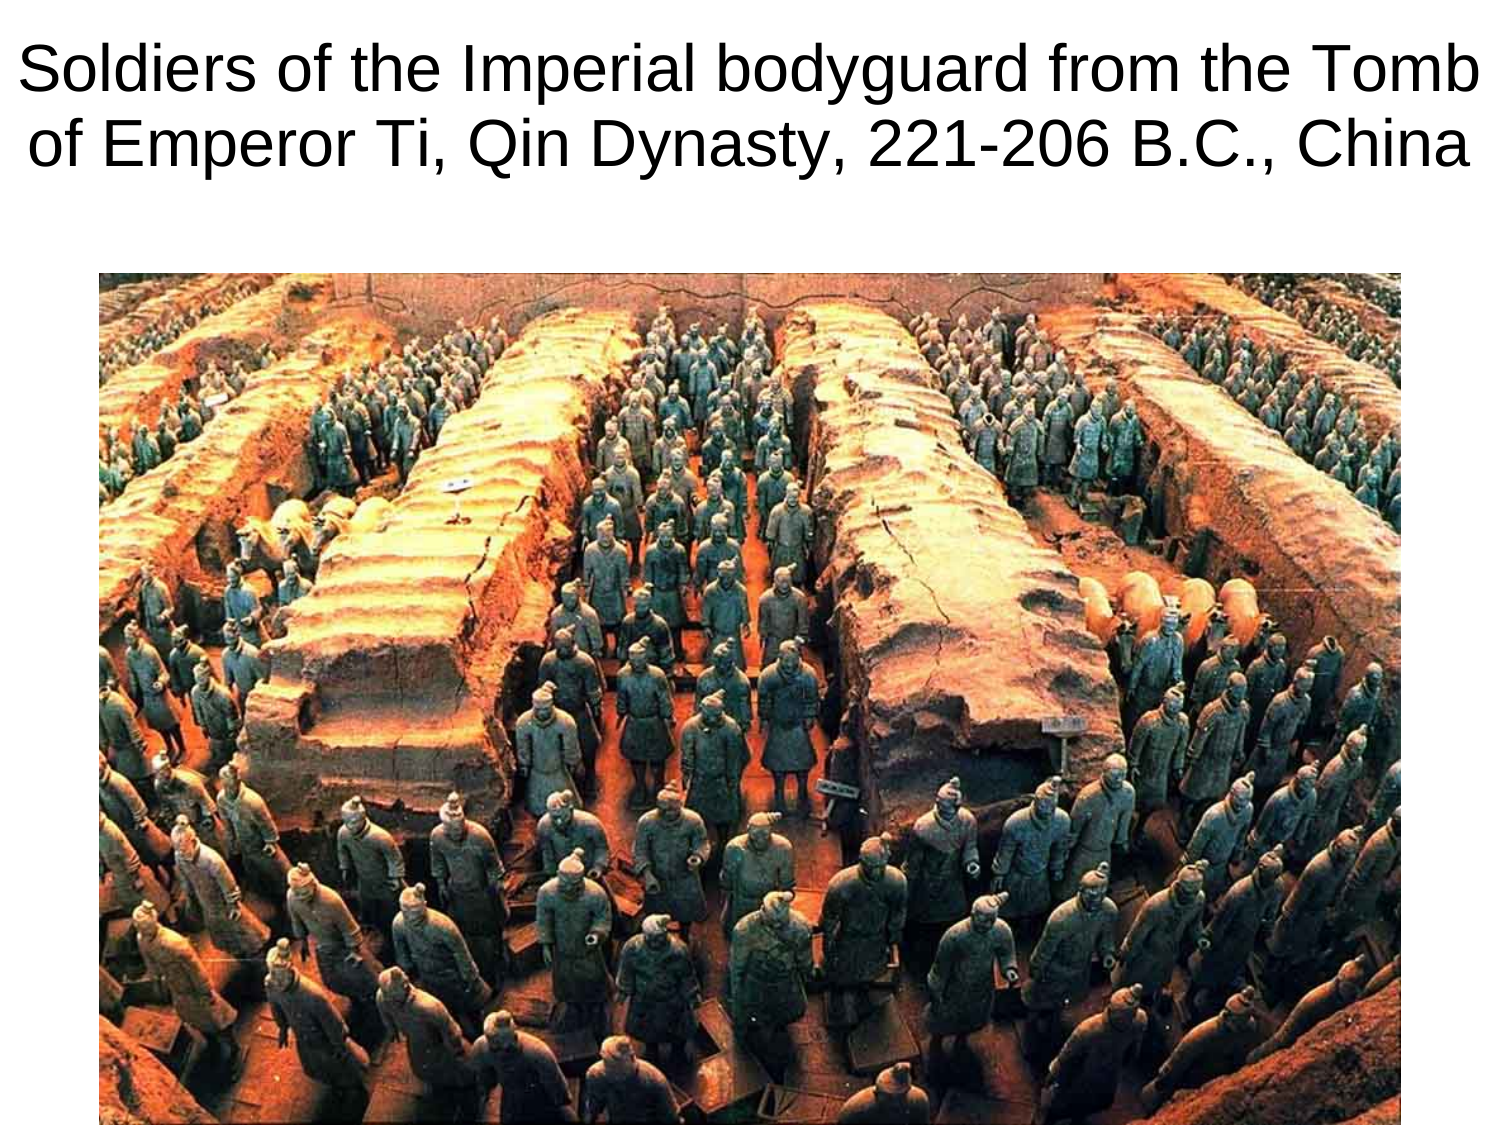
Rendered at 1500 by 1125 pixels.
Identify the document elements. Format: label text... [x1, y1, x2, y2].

title Soldiers of the Imperial bodyguard from the Tomb of Emperor Ti, Qin Dynasty, 221-206 B.C., China [0, 12, 1500, 201]
picture [99, 273, 1401, 1125]
